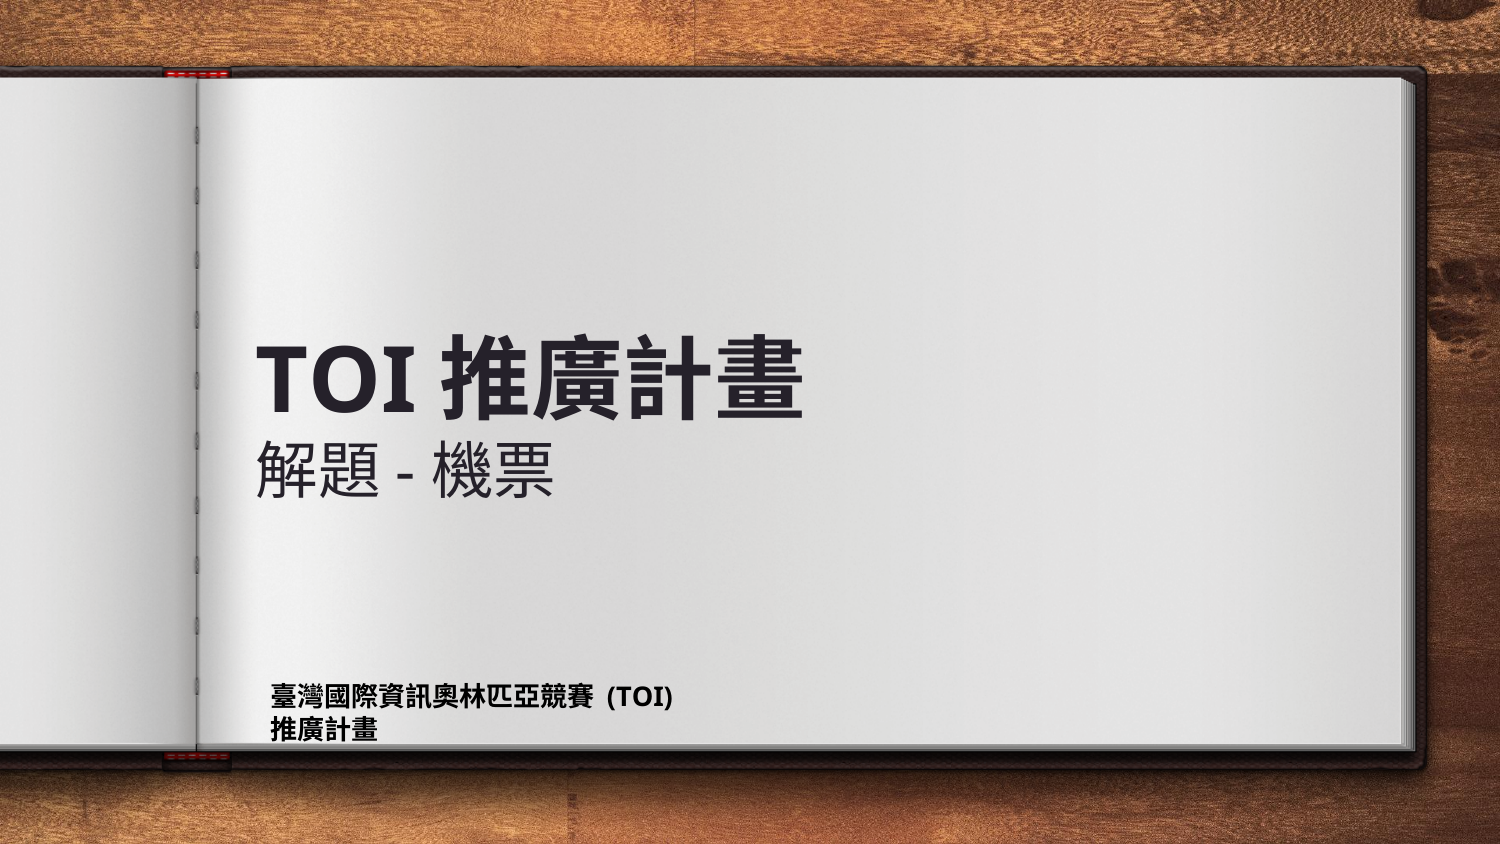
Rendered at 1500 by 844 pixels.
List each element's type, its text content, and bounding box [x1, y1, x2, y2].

text_box TOI推廣計畫 解題-機票 [240, 262, 894, 565]
